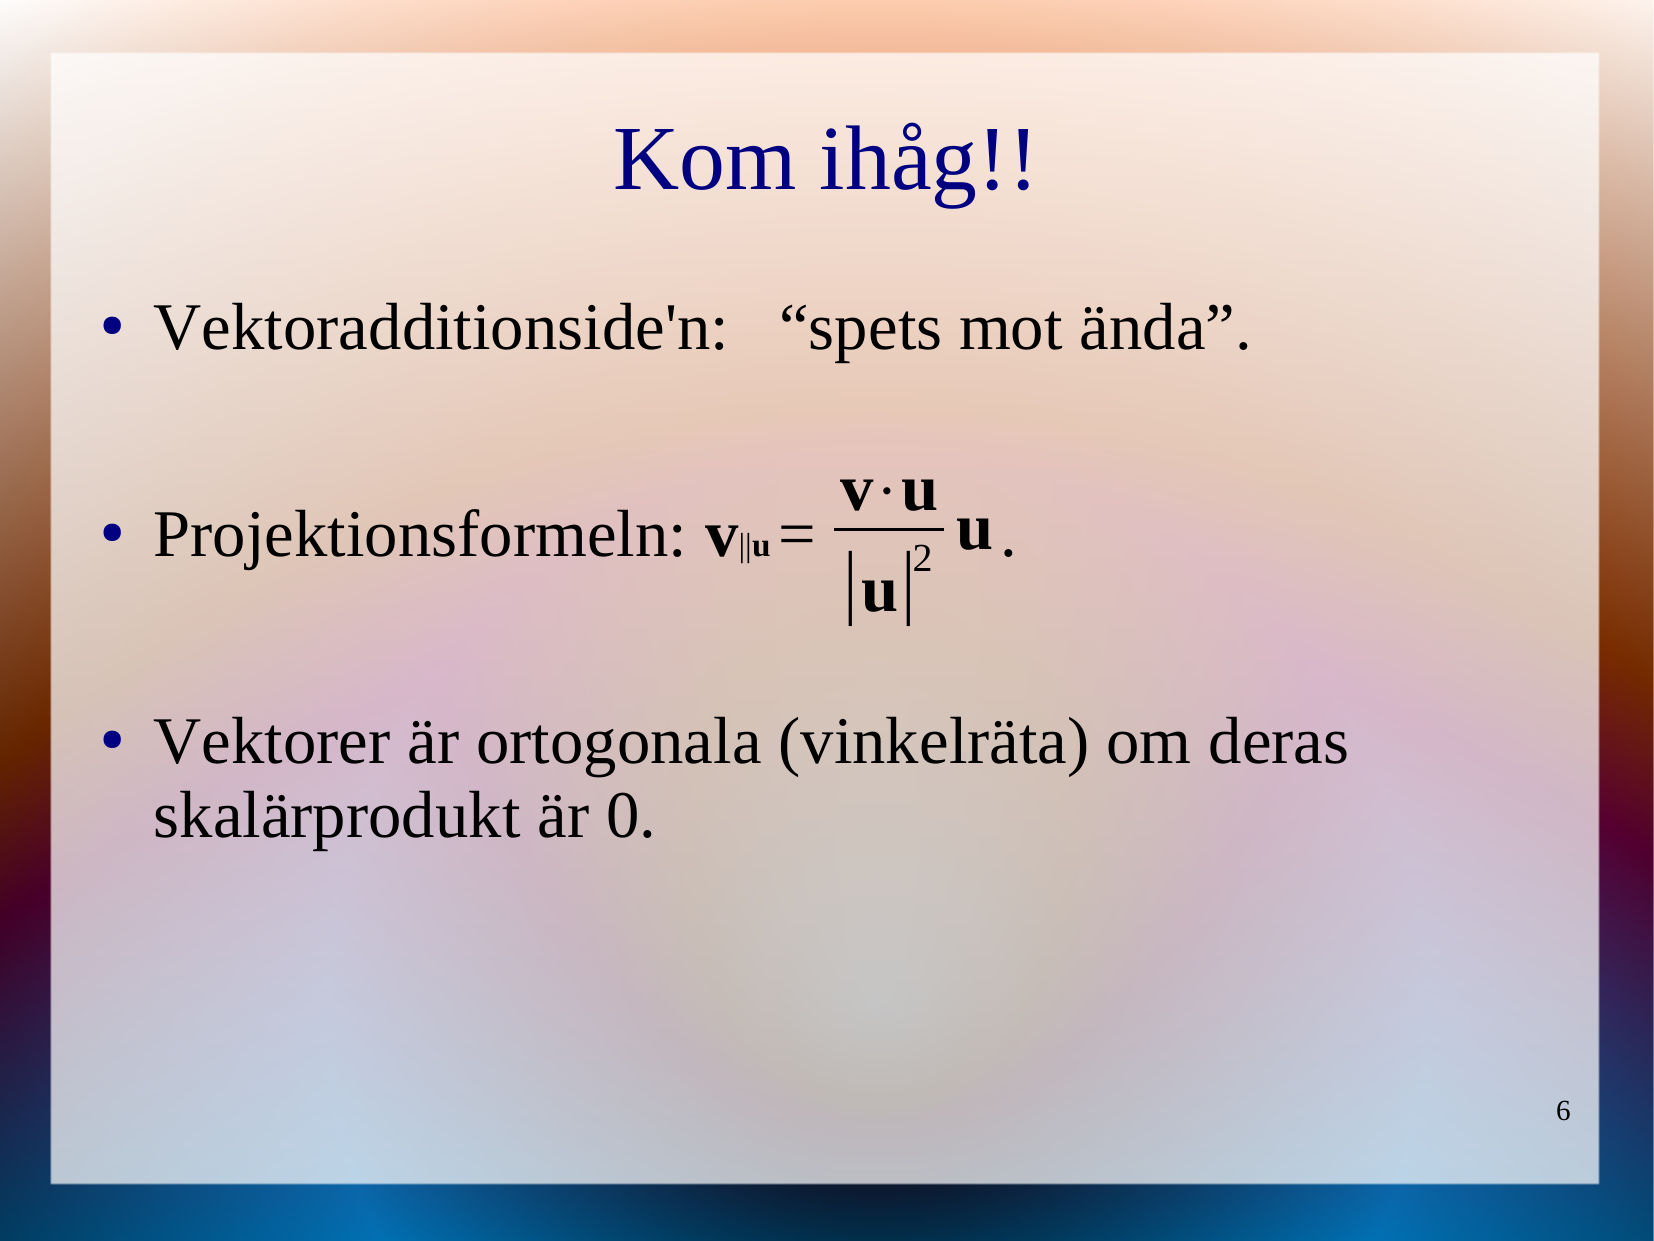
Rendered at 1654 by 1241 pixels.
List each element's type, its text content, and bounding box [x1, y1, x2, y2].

picture [0, 0, 1654, 1241]
title Kom ihåg!! [82, 55, 1571, 263]
list Vektoradditionside'n: “spets mot ända”. Projektionsformeln: v||u = . Vektorer är ortogonala (vinkelräta) om deras skalärprodukt är 0. [82, 290, 1571, 1109]
